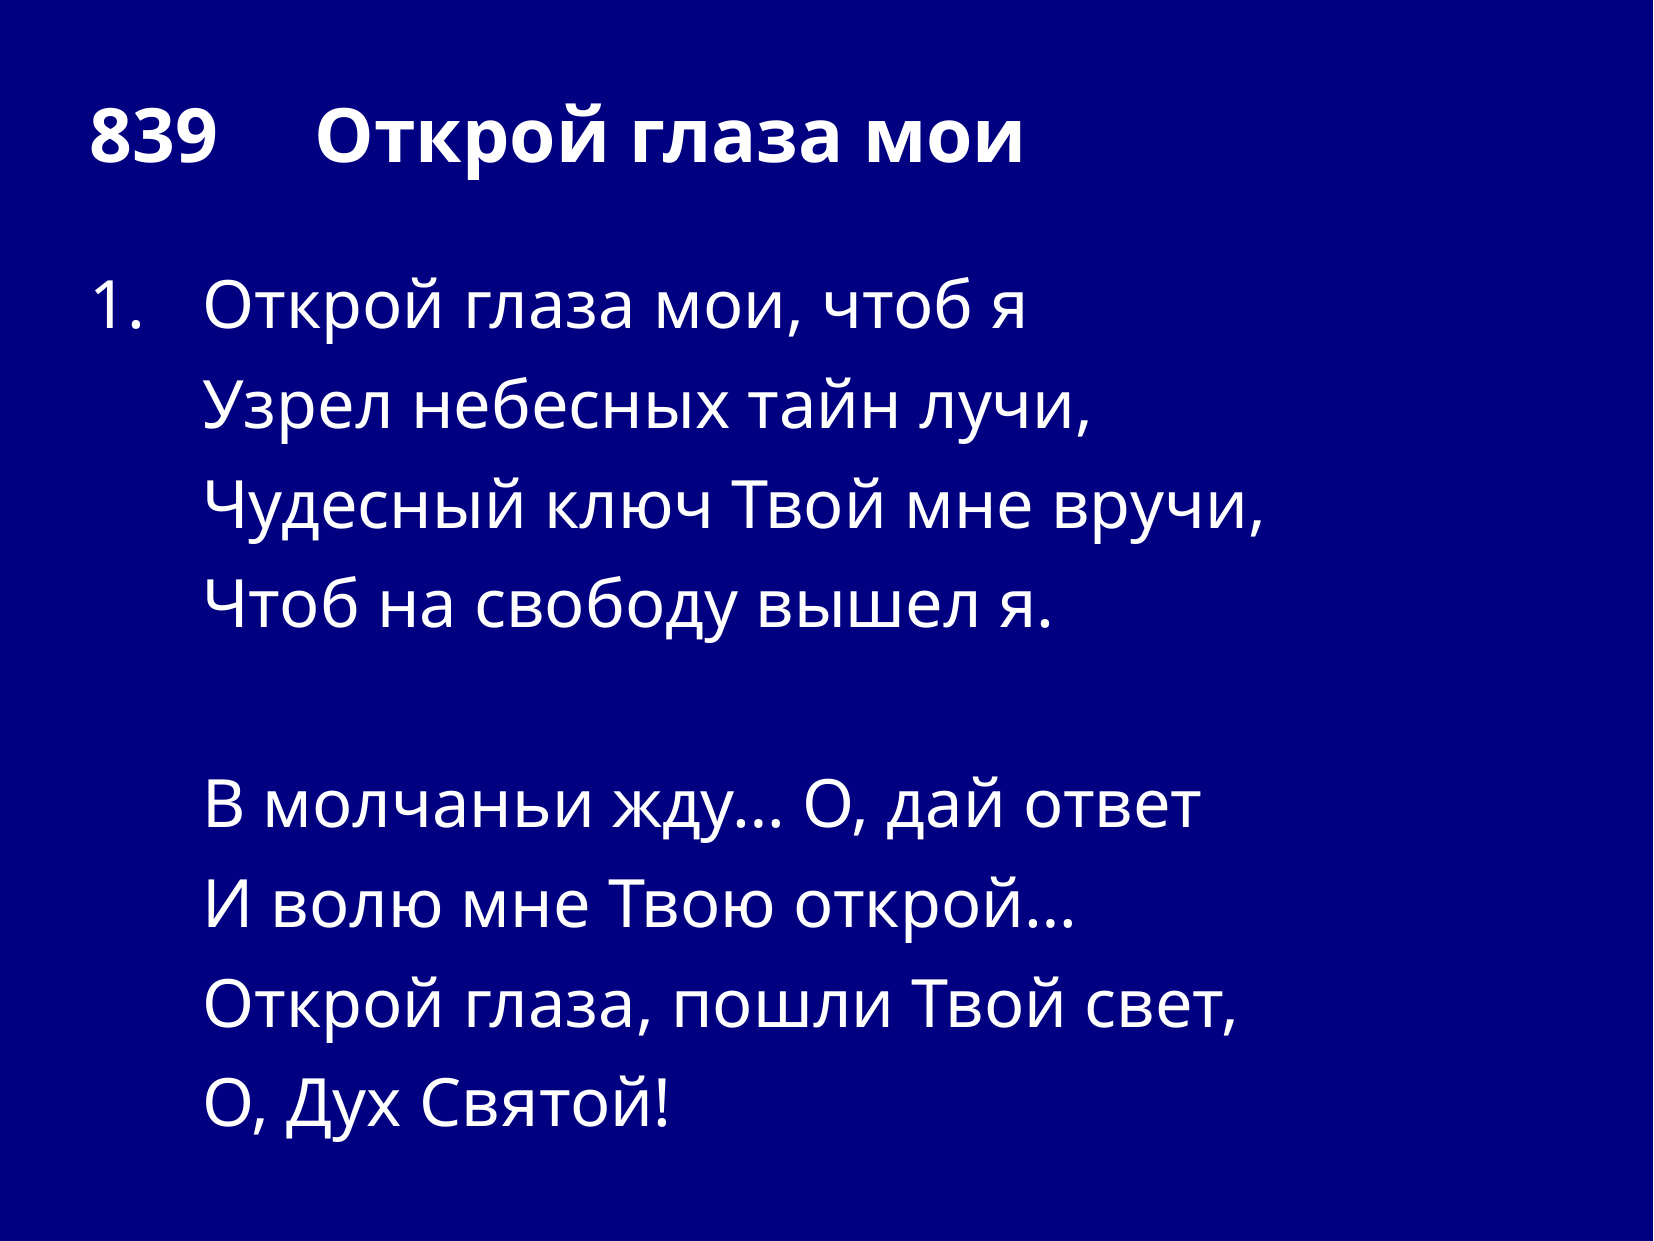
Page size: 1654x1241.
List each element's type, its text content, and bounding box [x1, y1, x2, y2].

text_box 839 Открой глаза мои [75, 75, 1576, 188]
text_box 1. Открой глаза мои, чтоб я Узрел небесных тайн лучи, Чудесный ключ Твой мне вручи, Чтоб на свободу вышел я. В молчаньи жду… О, дай ответ И волю мне Твою открой… Открой глаза, пошли Твой свет, О, Дух Святой! [75, 188, 1576, 1163]
